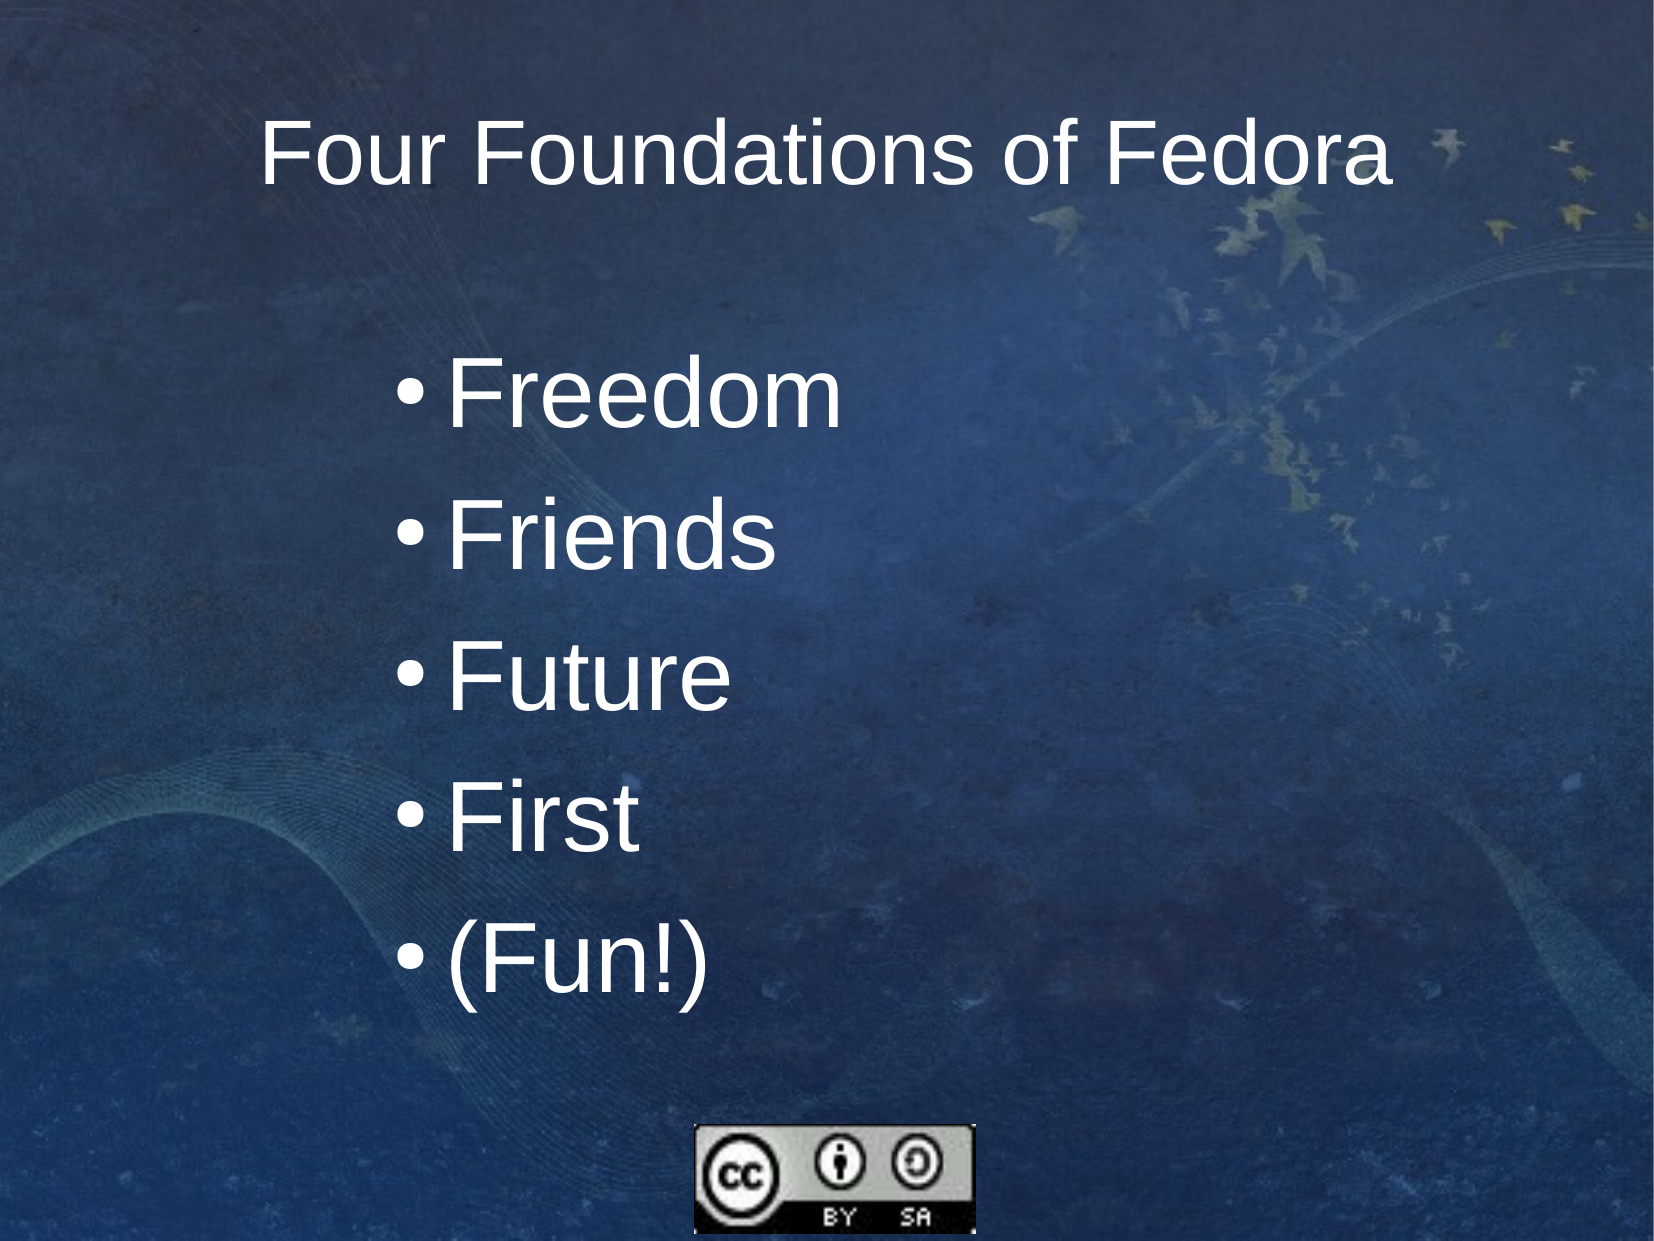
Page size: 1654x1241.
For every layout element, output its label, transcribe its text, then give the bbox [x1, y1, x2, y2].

picture [0, 0, 1654, 1241]
title Four Foundations of Fedora [82, 49, 1571, 257]
list Freedom Friends Future First (Fun!) [375, 337, 1102, 1157]
